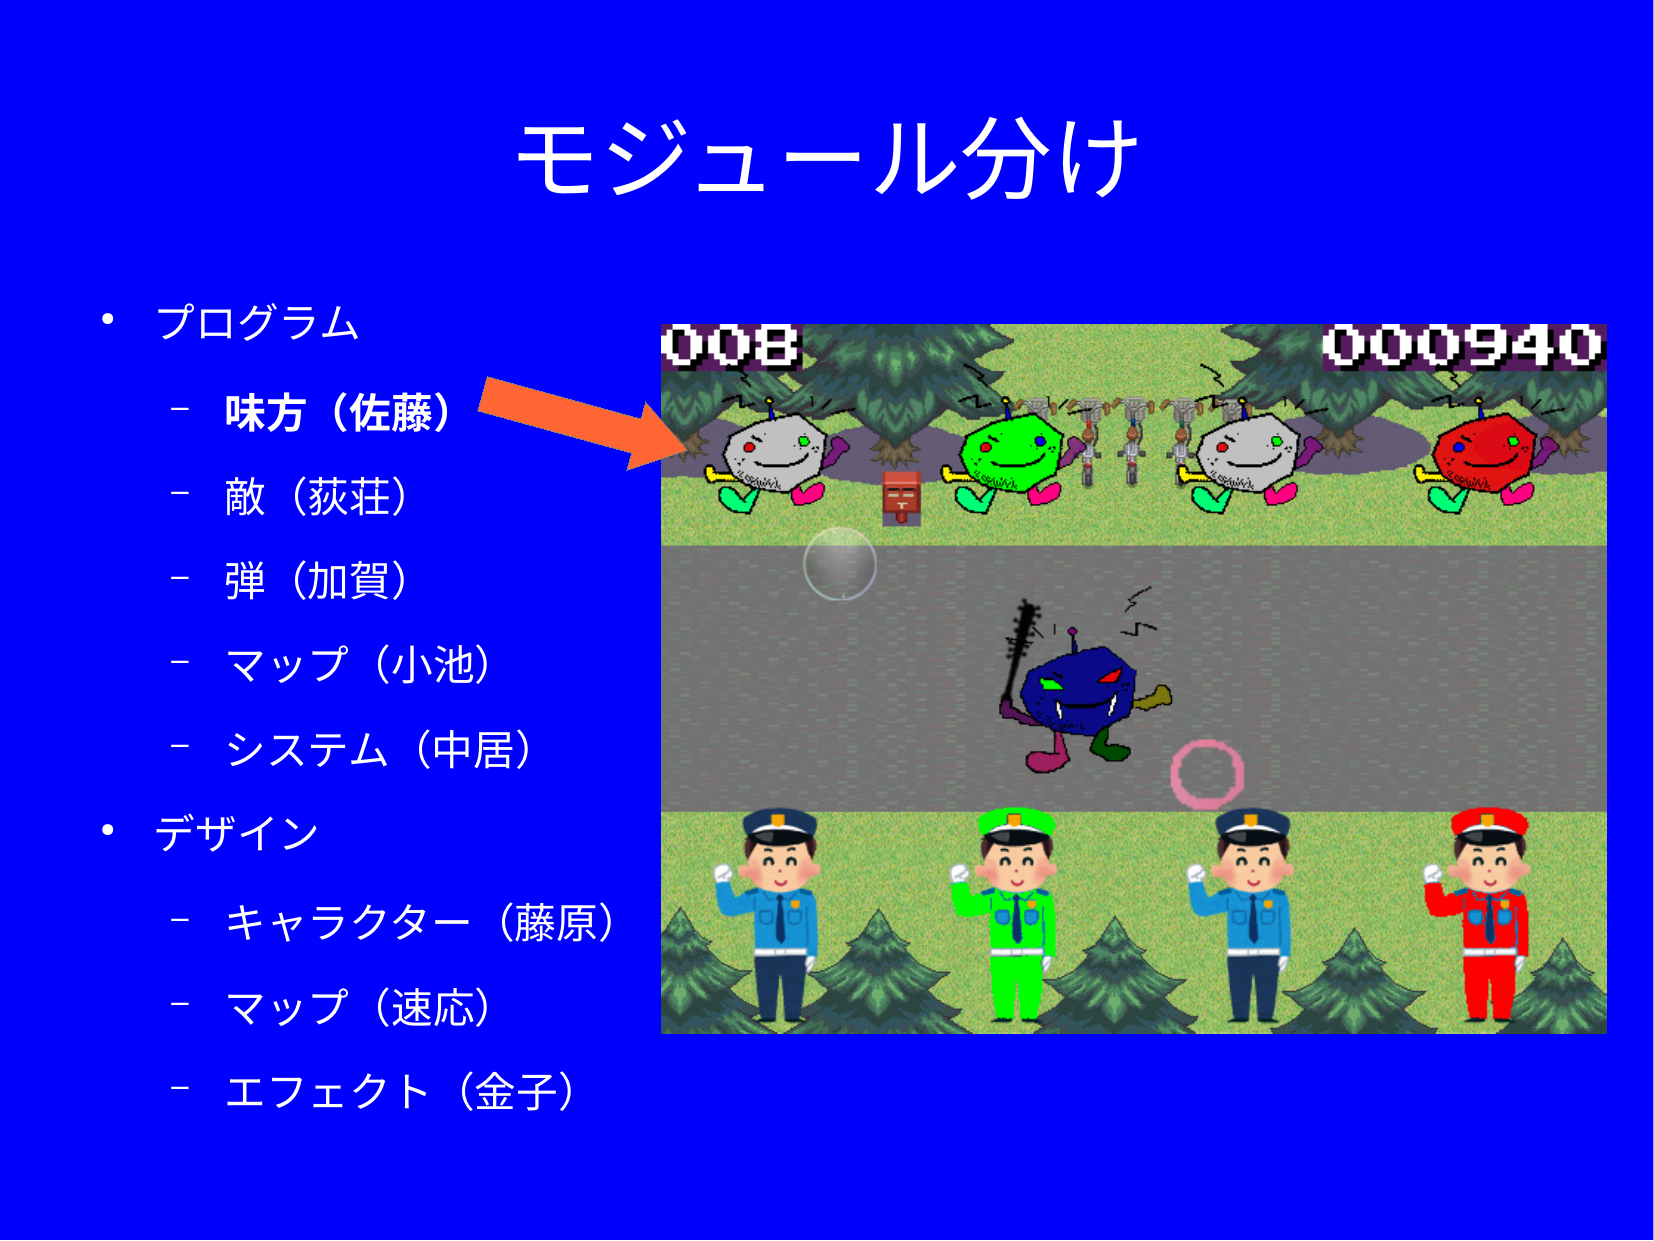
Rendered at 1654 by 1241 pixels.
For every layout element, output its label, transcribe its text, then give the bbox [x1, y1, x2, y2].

title モジュール分け [82, 49, 1571, 257]
text_box [477, 376, 688, 471]
list プログラム 味方（佐藤） 敵（荻荘） 弾（加賀） マップ（小池） システム（中居） デザイン キャラクター（藤原） マップ（速応） エフェクト（金子） [82, 290, 793, 1134]
picture [661, 324, 1607, 1034]
